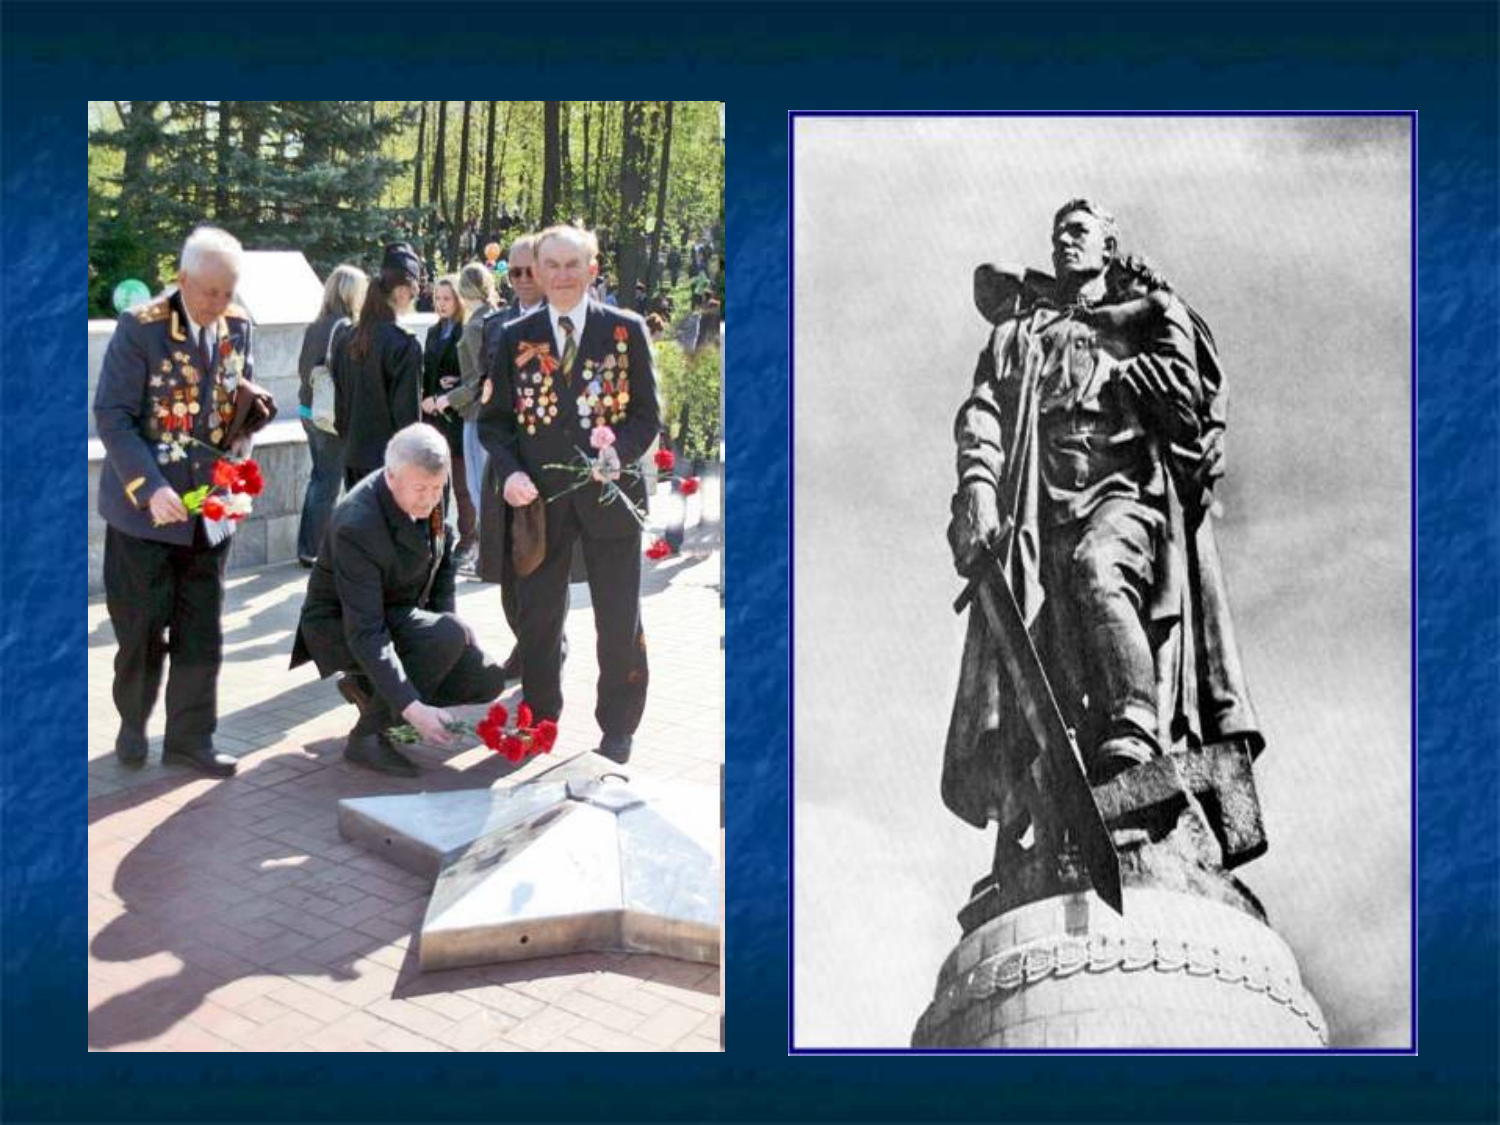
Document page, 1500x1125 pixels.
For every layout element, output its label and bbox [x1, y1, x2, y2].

picture [788, 110, 1418, 1056]
picture [88, 101, 725, 1052]
